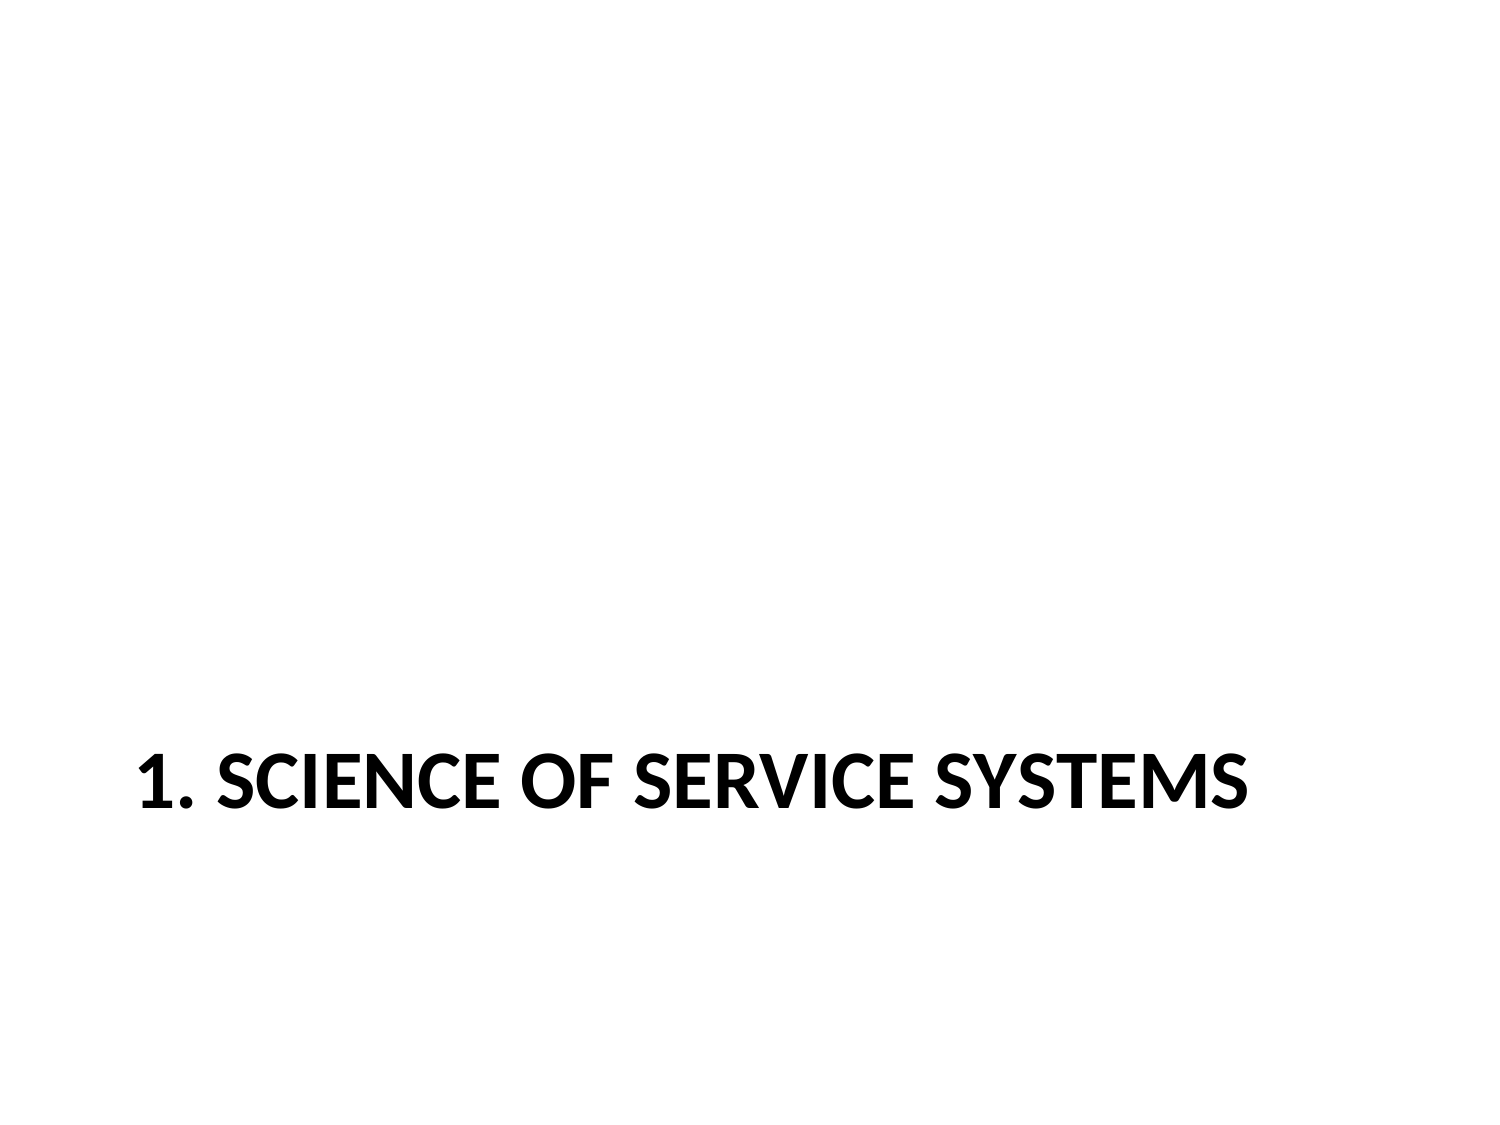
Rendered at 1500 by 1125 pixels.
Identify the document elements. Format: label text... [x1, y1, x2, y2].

title 1. SCIENCE OF SERVICE SYSTEMS [118, 722, 1394, 947]
